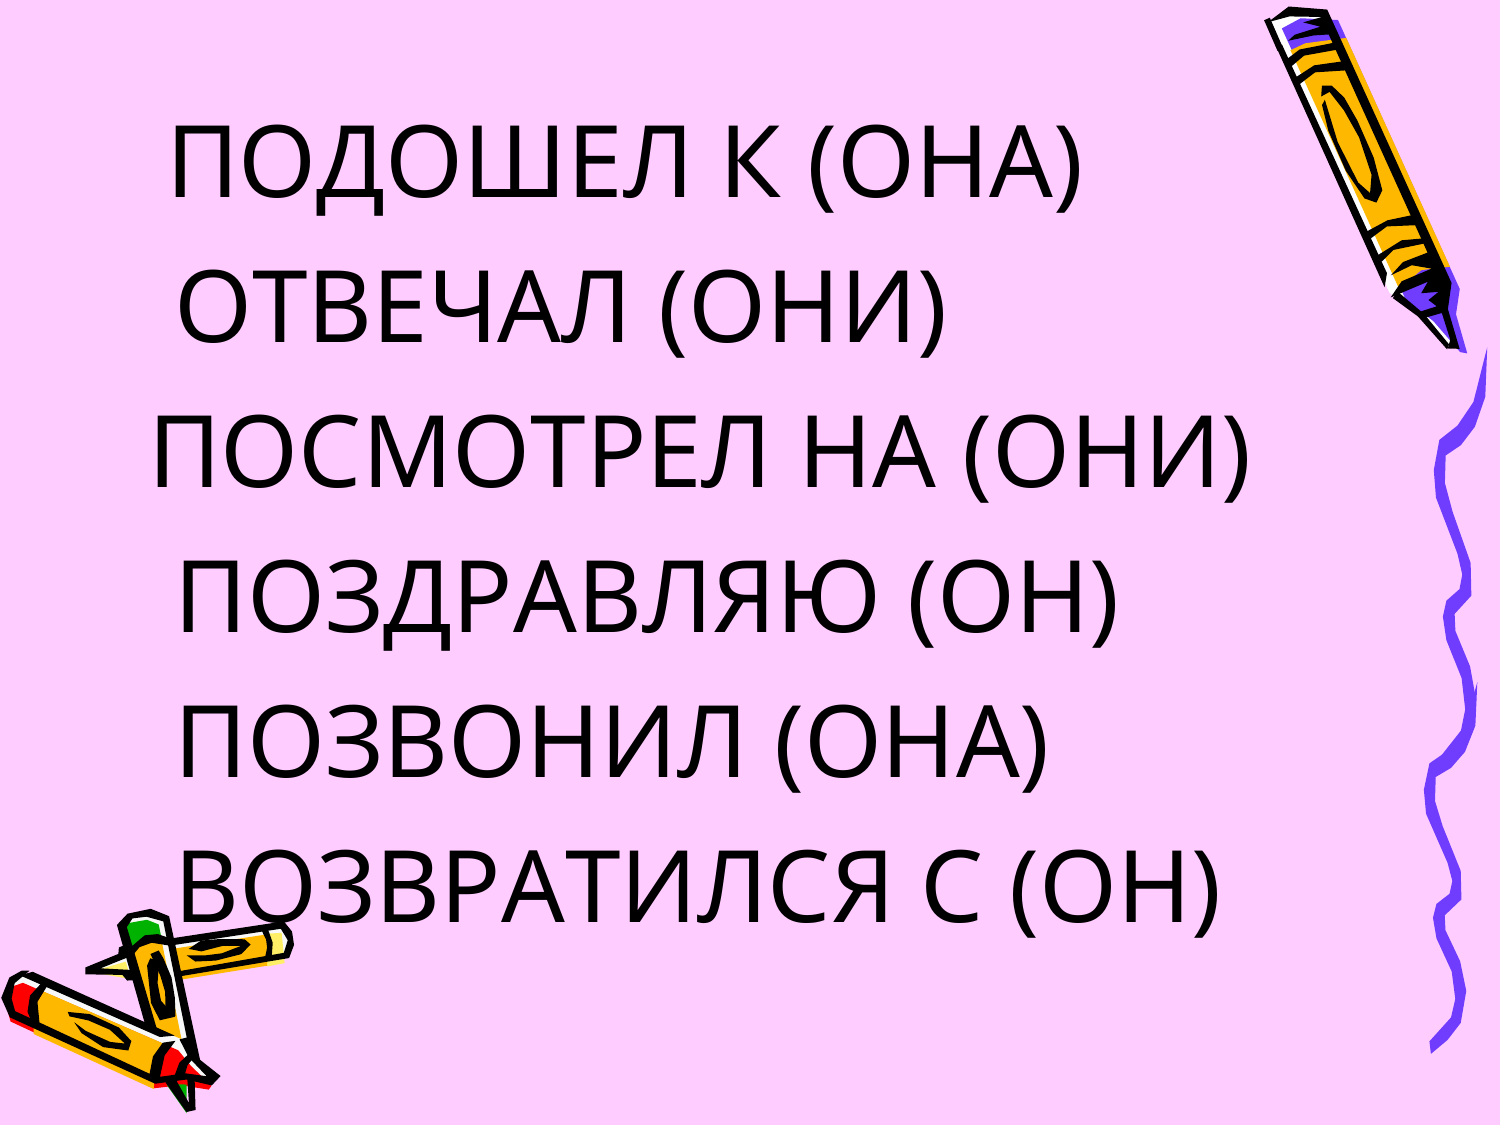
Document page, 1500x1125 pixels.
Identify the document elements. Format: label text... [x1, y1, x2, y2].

list ПОДОШЕЛ К (ОНА) ОТВЕЧАЛ (ОНИ) ПОСМОТРЕЛ НА (ОНИ) ПОЗДРАВЛЯЮ (ОН) ПОЗВОНИЛ (ОНА) ВОЗВРАТИЛСЯ С (ОН) [29, 90, 1375, 953]
